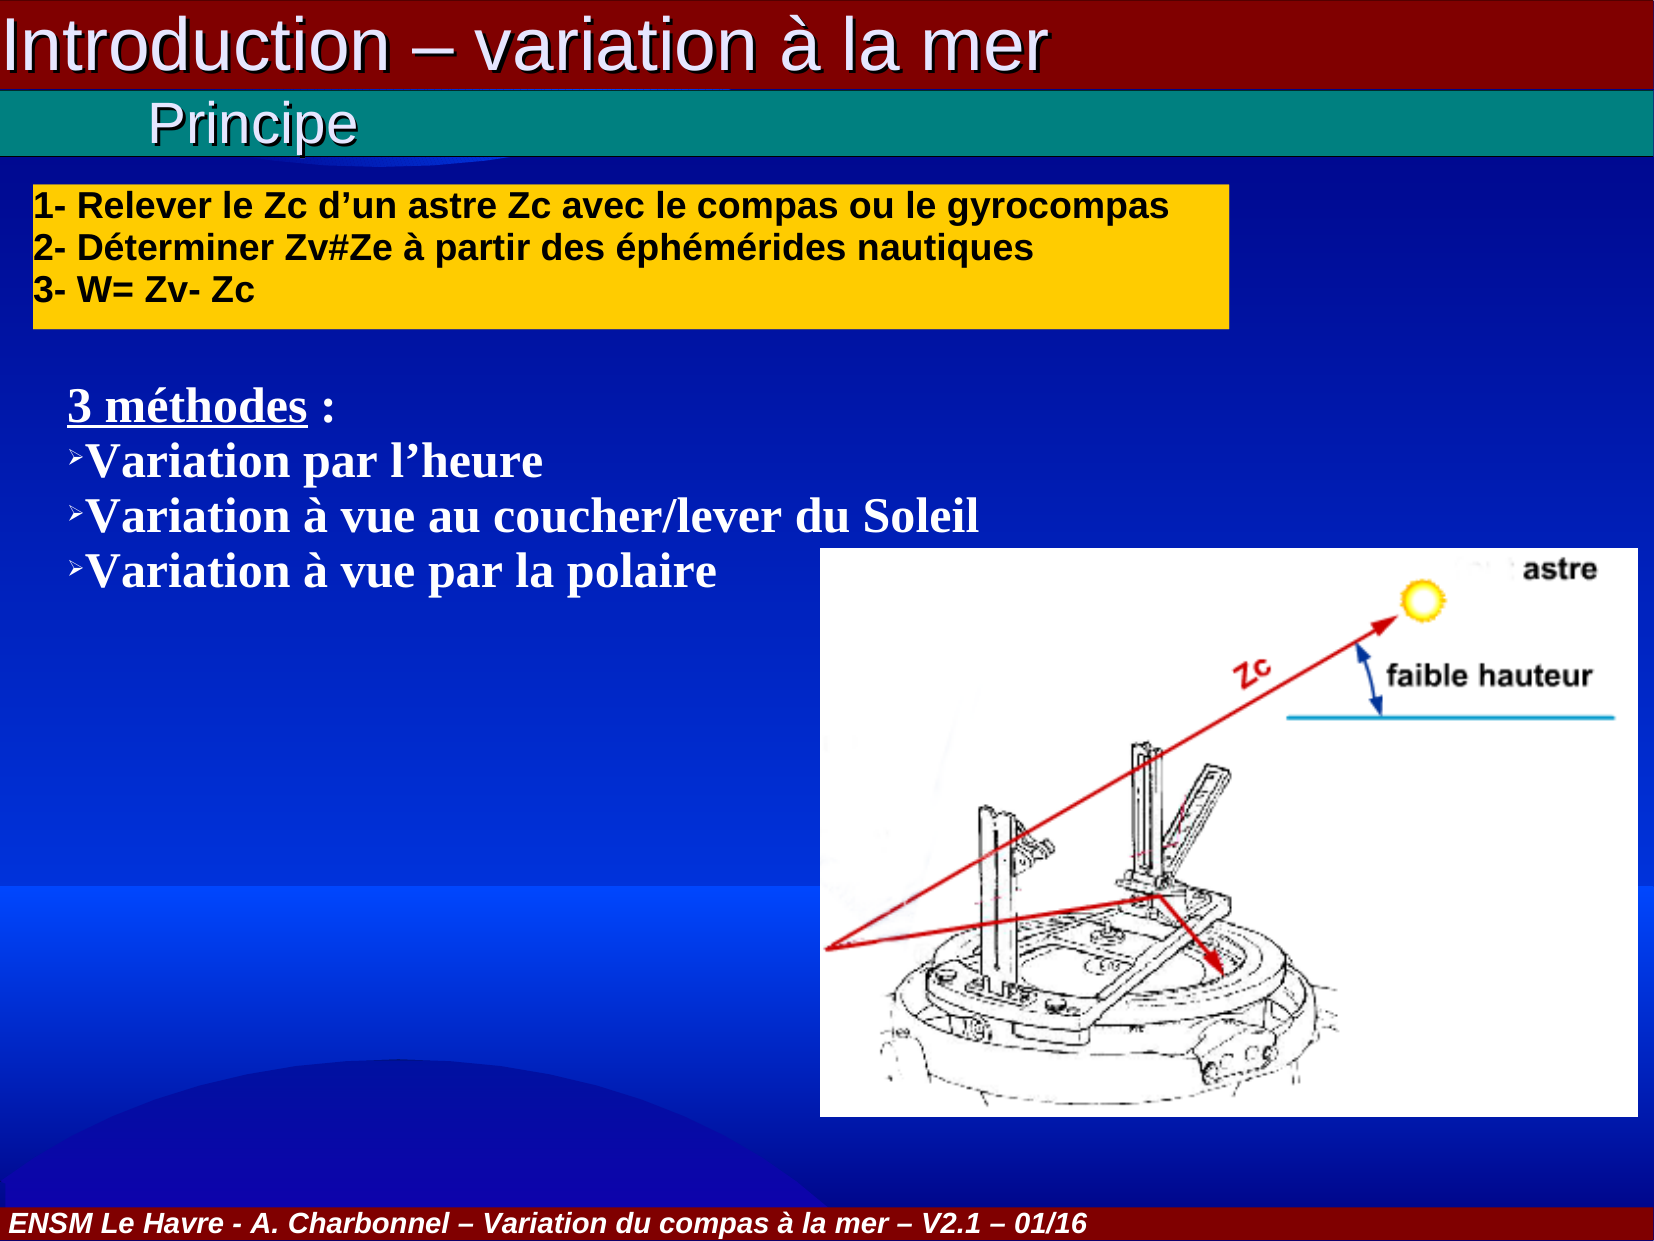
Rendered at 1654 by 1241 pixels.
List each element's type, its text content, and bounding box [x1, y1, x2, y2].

text_box 3 méthodes : Variation par l’heure Variation à vue au coucher/lever du Soleil Variation à vue par la polaire [67, 377, 1436, 599]
text_box ENSM Le Havre - A. Charbonnel – Variation du compas à la mer – V2.1 – 01/16 [0, 1207, 1654, 1241]
title Introduction – variation à la mer [0, 0, 1654, 89]
text_box 1- Relever le Zc d’un astre Zc avec le compas ou le gyrocompas 2- Déterminer Zv#Ze à partir des éphémérides nautiques 3- W= Zv- Zc [33, 184, 1230, 330]
title Principe [0, 90, 1654, 156]
picture [820, 548, 1638, 1117]
